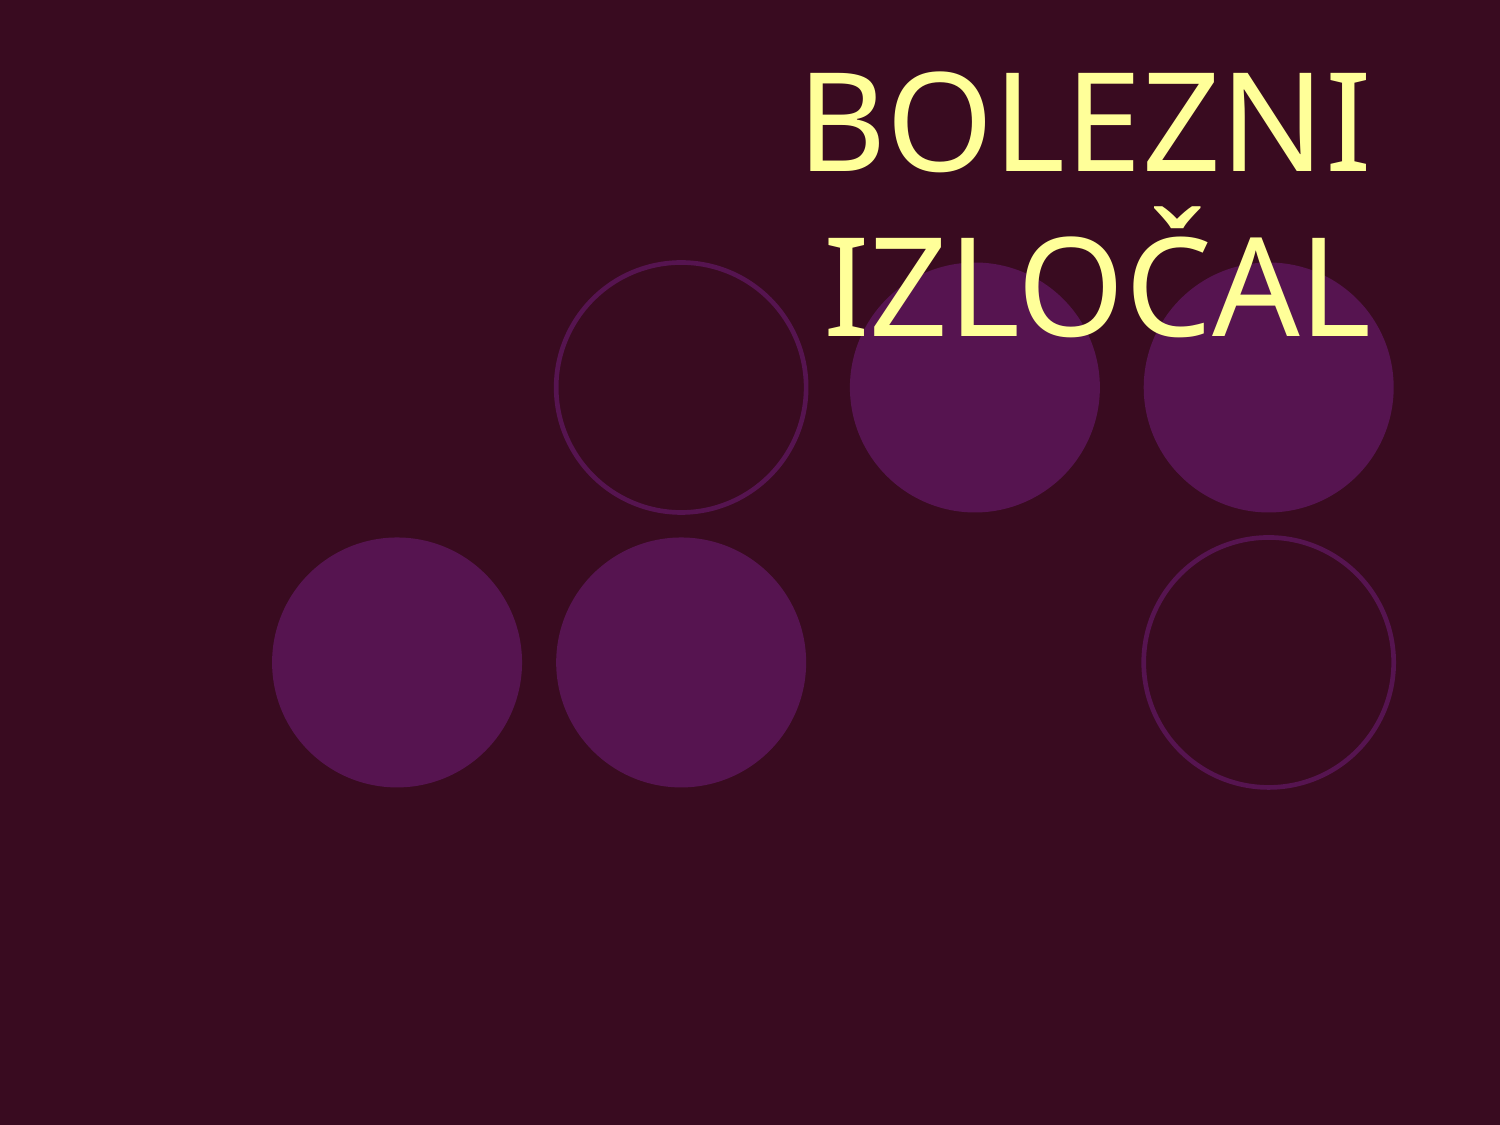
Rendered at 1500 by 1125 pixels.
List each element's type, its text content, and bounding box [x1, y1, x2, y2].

title BOLEZNI IZLOČAL [112, 54, 1388, 372]
subtitle [337, 575, 1388, 863]
